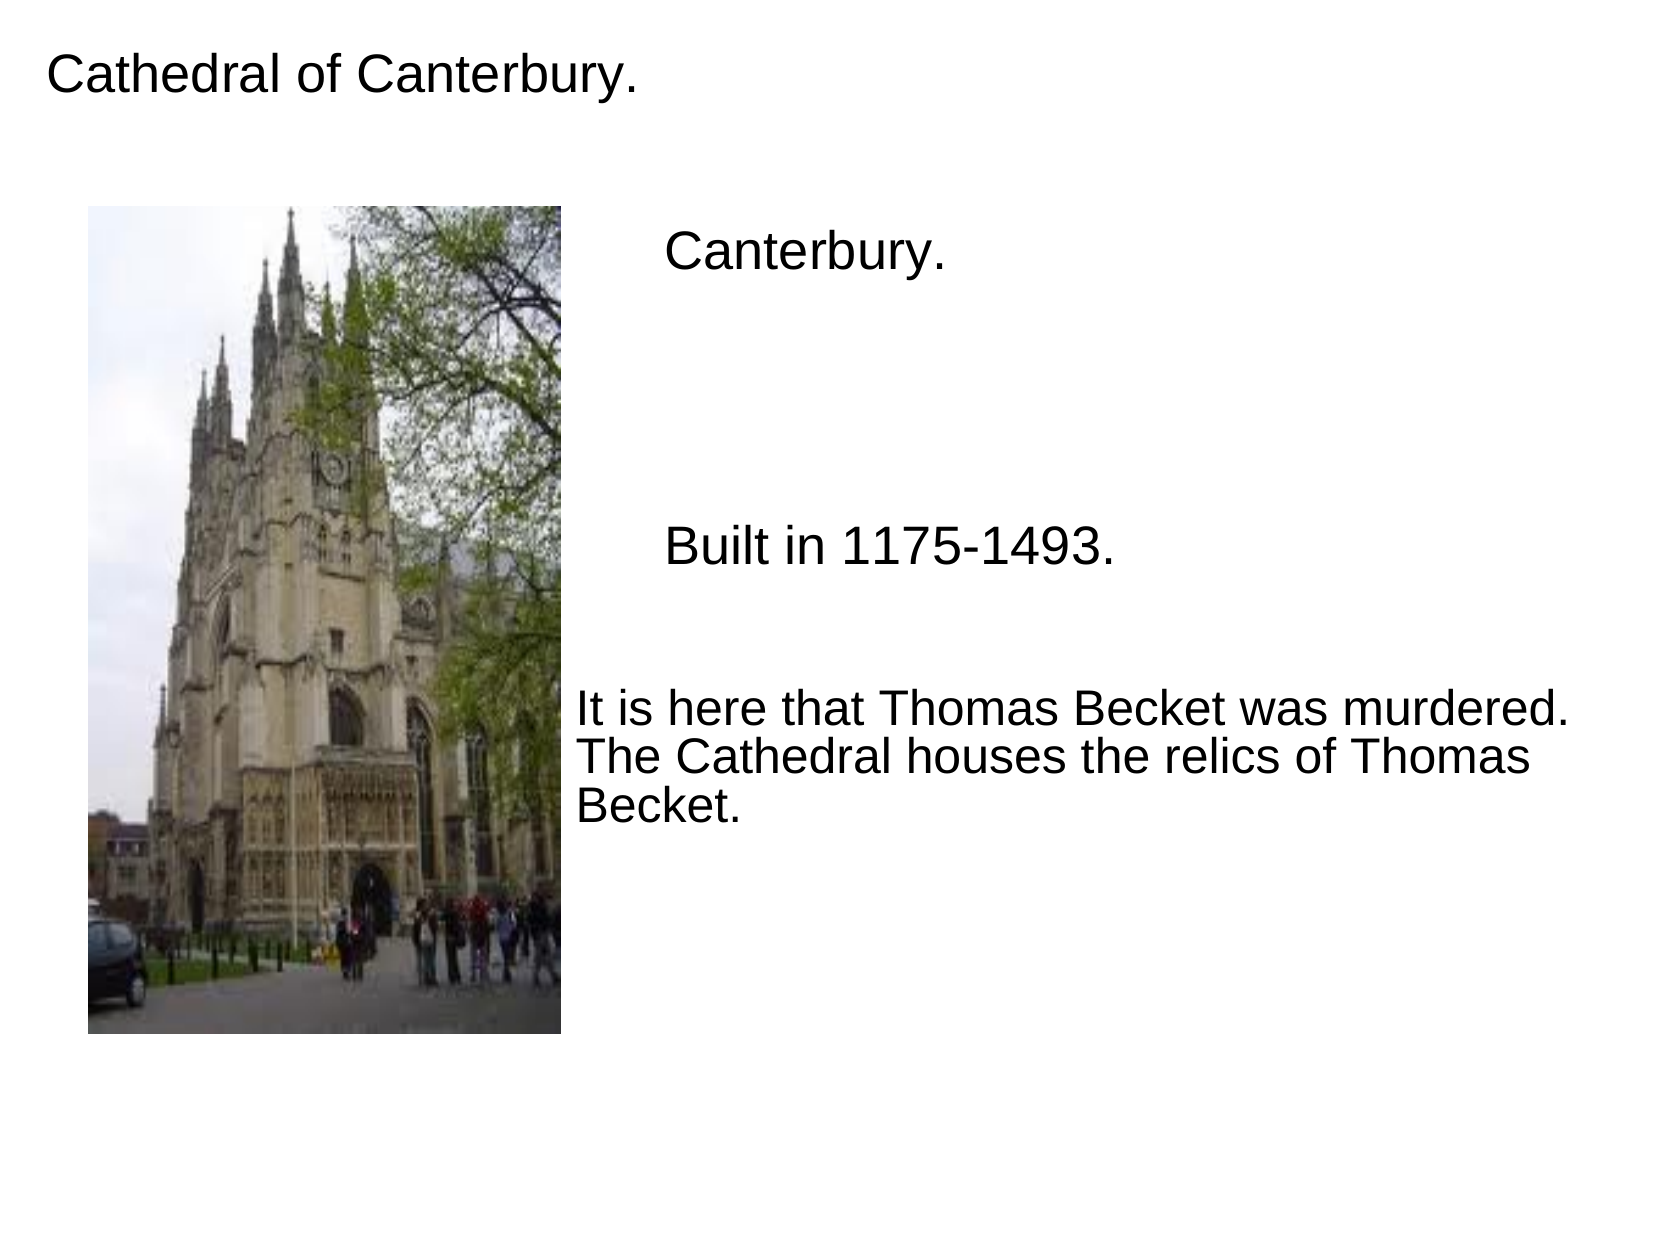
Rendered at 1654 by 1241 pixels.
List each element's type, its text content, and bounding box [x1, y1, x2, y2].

picture [88, 206, 561, 1034]
text_box It is here that Thomas Becket was murdered. The Cathedral houses the relics of Thomas Becket. [560, 679, 1654, 847]
text_box Cathedral of Canterbury. [31, 42, 709, 119]
text_box Canterbury. [649, 219, 1418, 296]
text_box Built in 1175-1493. [649, 515, 1506, 591]
